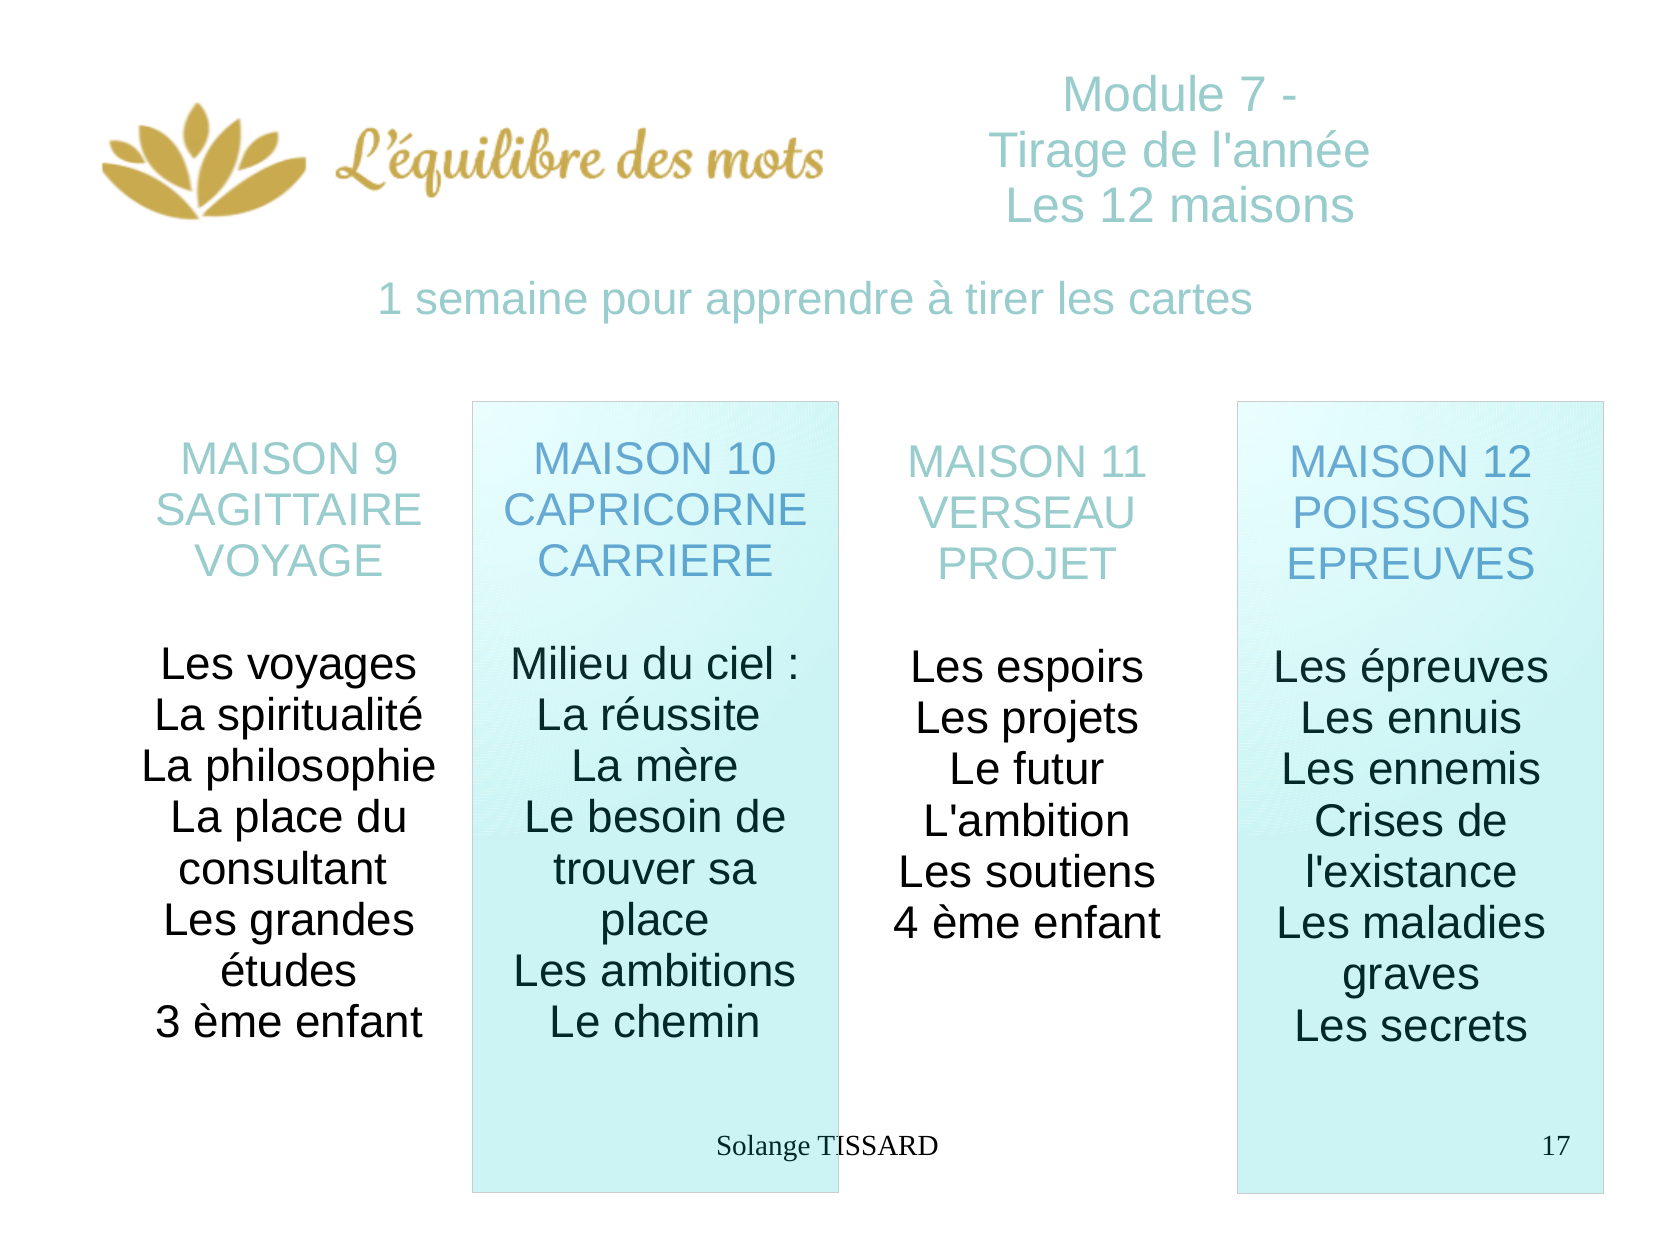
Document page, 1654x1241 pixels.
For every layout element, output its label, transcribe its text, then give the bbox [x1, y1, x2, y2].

text_box MAISON 11 VERSEAU PROJET Les espoirs Les projets Le futur L'ambition Les soutiens 4 ème enfant [814, 428, 1241, 1209]
title Module 7 - Tirage de l'année Les 12 maisons [826, 46, 1534, 254]
text_box [472, 401, 839, 1193]
text_box 1 semaine pour apprendre à tirer les cartes [165, 265, 1477, 361]
picture [70, 94, 848, 237]
text_box MAISON 9 SAGITTAIRE VOYAGE Les voyages La spiritualité La philosophie La place du consultant Les grandes études 3 ème enfant [118, 425, 461, 1053]
text_box [1237, 401, 1604, 1194]
